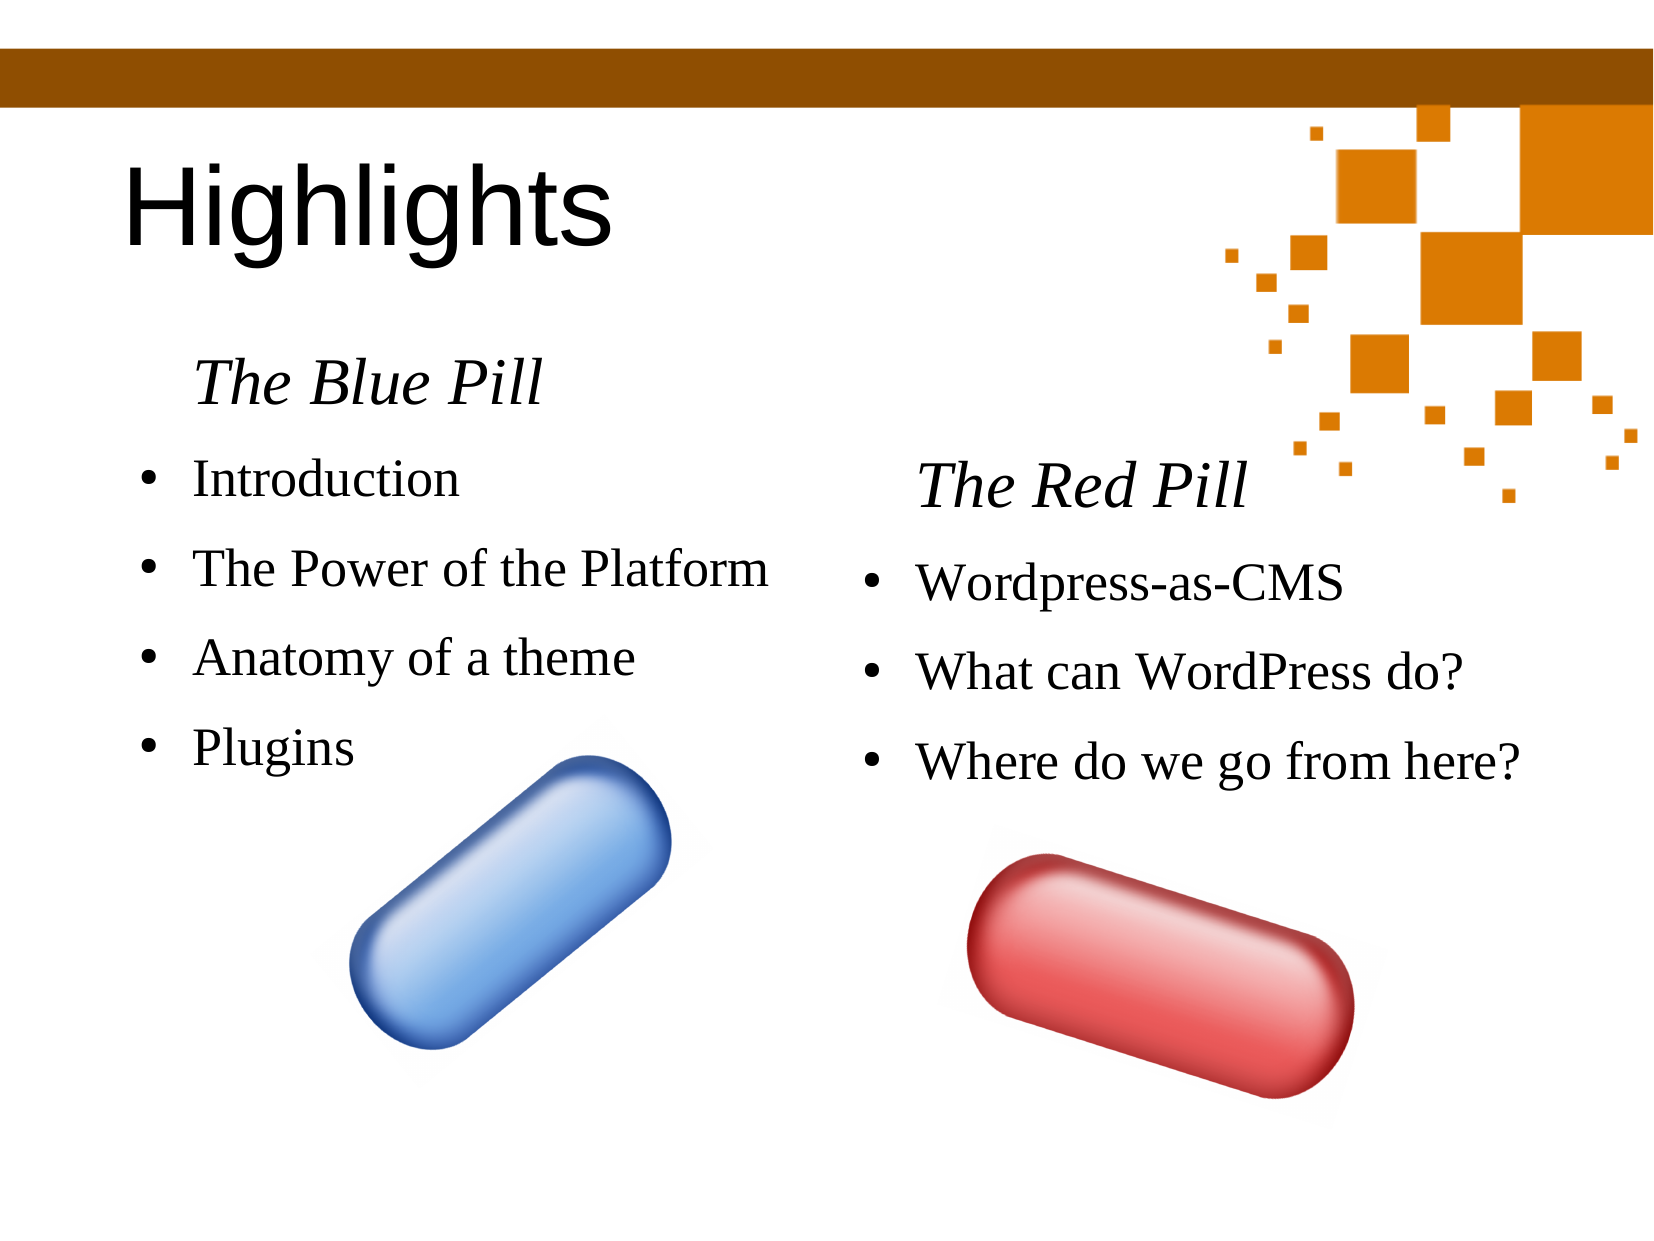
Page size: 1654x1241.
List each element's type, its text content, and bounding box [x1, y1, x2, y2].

list The Red Pill Wordpress-as-CMS What can WordPress do? Where do we go from here? [844, 344, 1534, 1127]
picture [0, 0, 1654, 1241]
list The Blue Pill Introduction The Power of the Platform Anatomy of a theme Plugins [121, 344, 811, 1127]
title Highlights [121, 102, 1533, 311]
